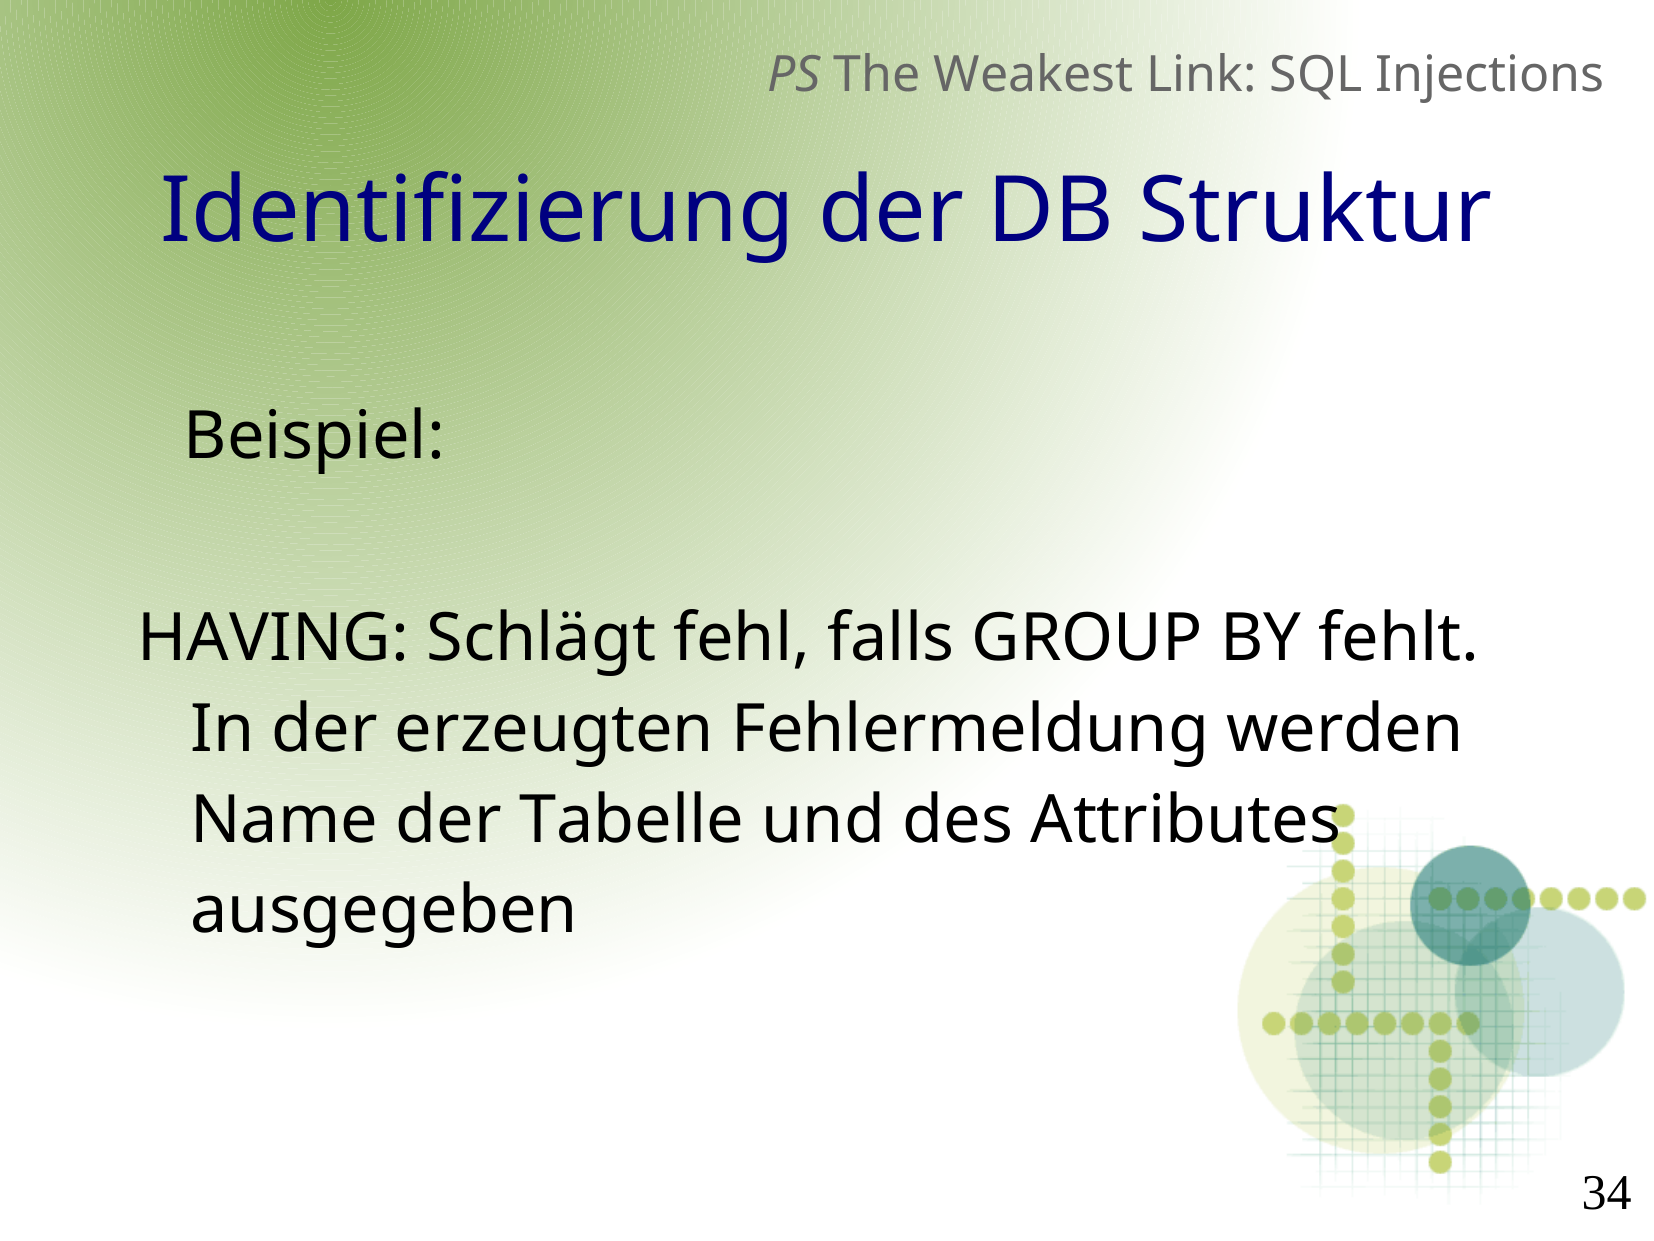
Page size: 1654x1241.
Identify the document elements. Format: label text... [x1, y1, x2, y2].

text_box Beispiel: [183, 387, 1181, 466]
picture [1532, 792, 1654, 1211]
title Identifizierung der DB Struktur [121, 102, 1534, 311]
list HAVING: Schlägt fehl, falls GROUP BY fehlt. In der erzeugten Fehlermeldung werden Name der Tabelle und des Attributes ausgegeben [119, 589, 1532, 1241]
